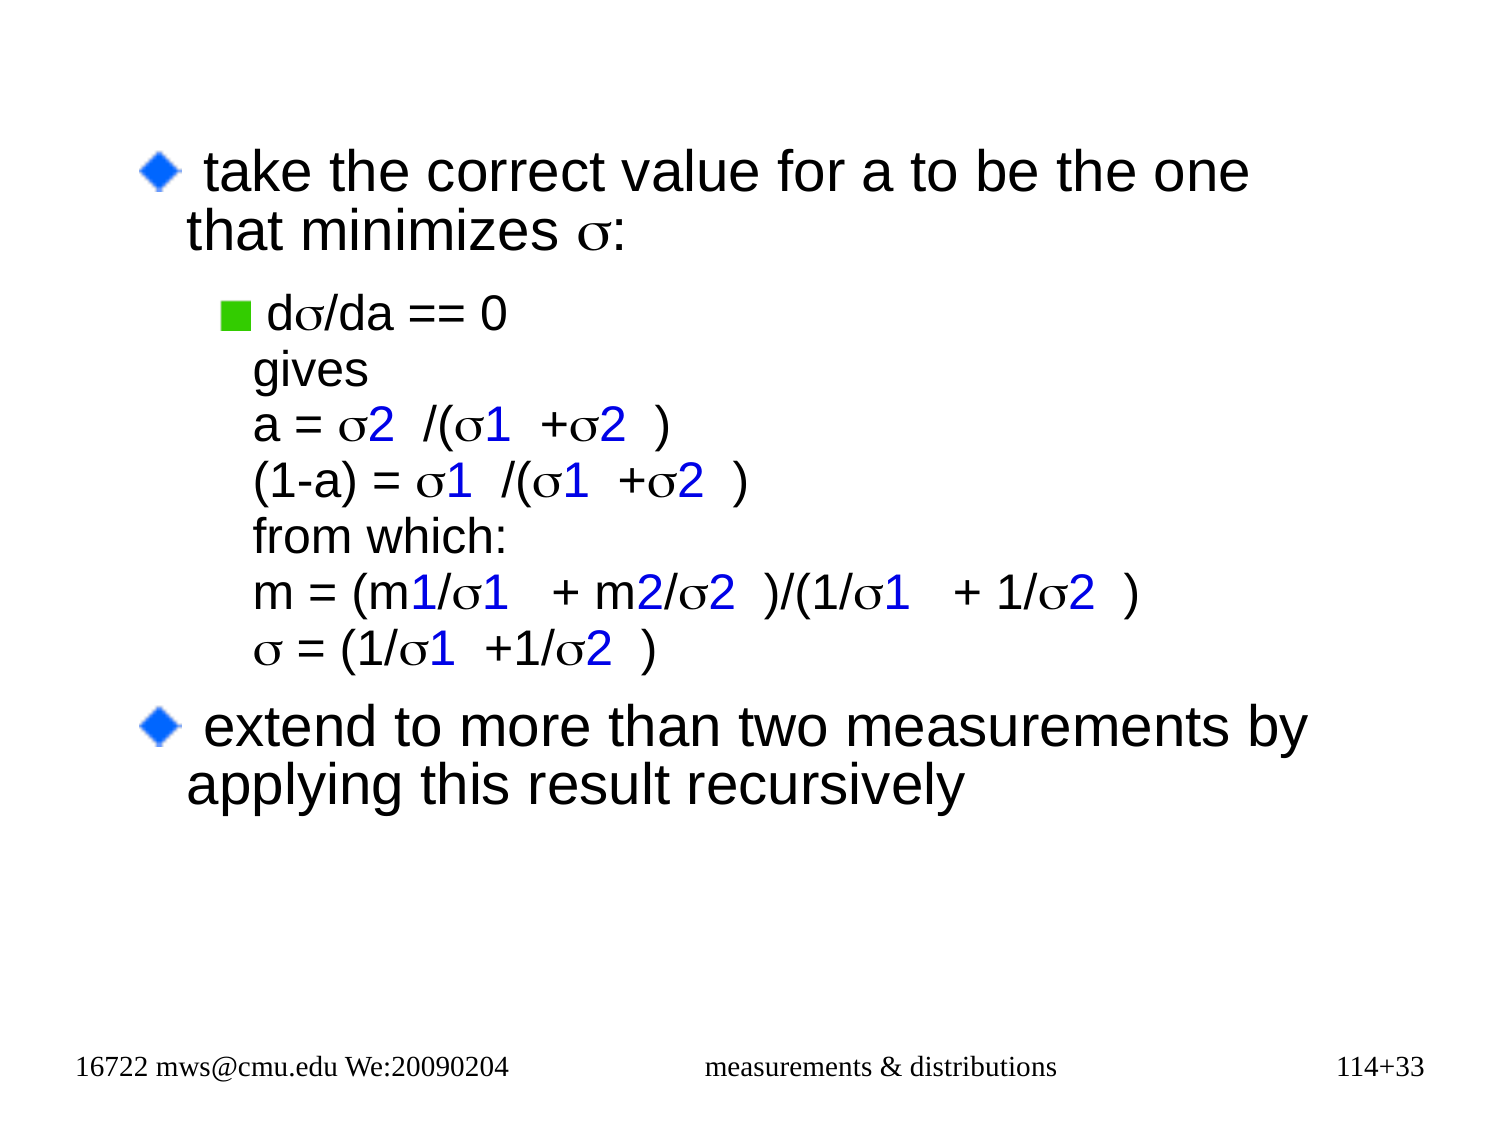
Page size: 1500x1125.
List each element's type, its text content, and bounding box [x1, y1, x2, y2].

list take the correct value for a to be the one that minimizes : d/da == 0 gives a = 22/(12+22) (1-a) = 12/(12+22) from which: m = (m1/12 + m2/22)/(1/12 + 1/22)  = (1/12+1/22)-1/2 extend to more than two measurements by applying this result recursively [49, 137, 1438, 925]
